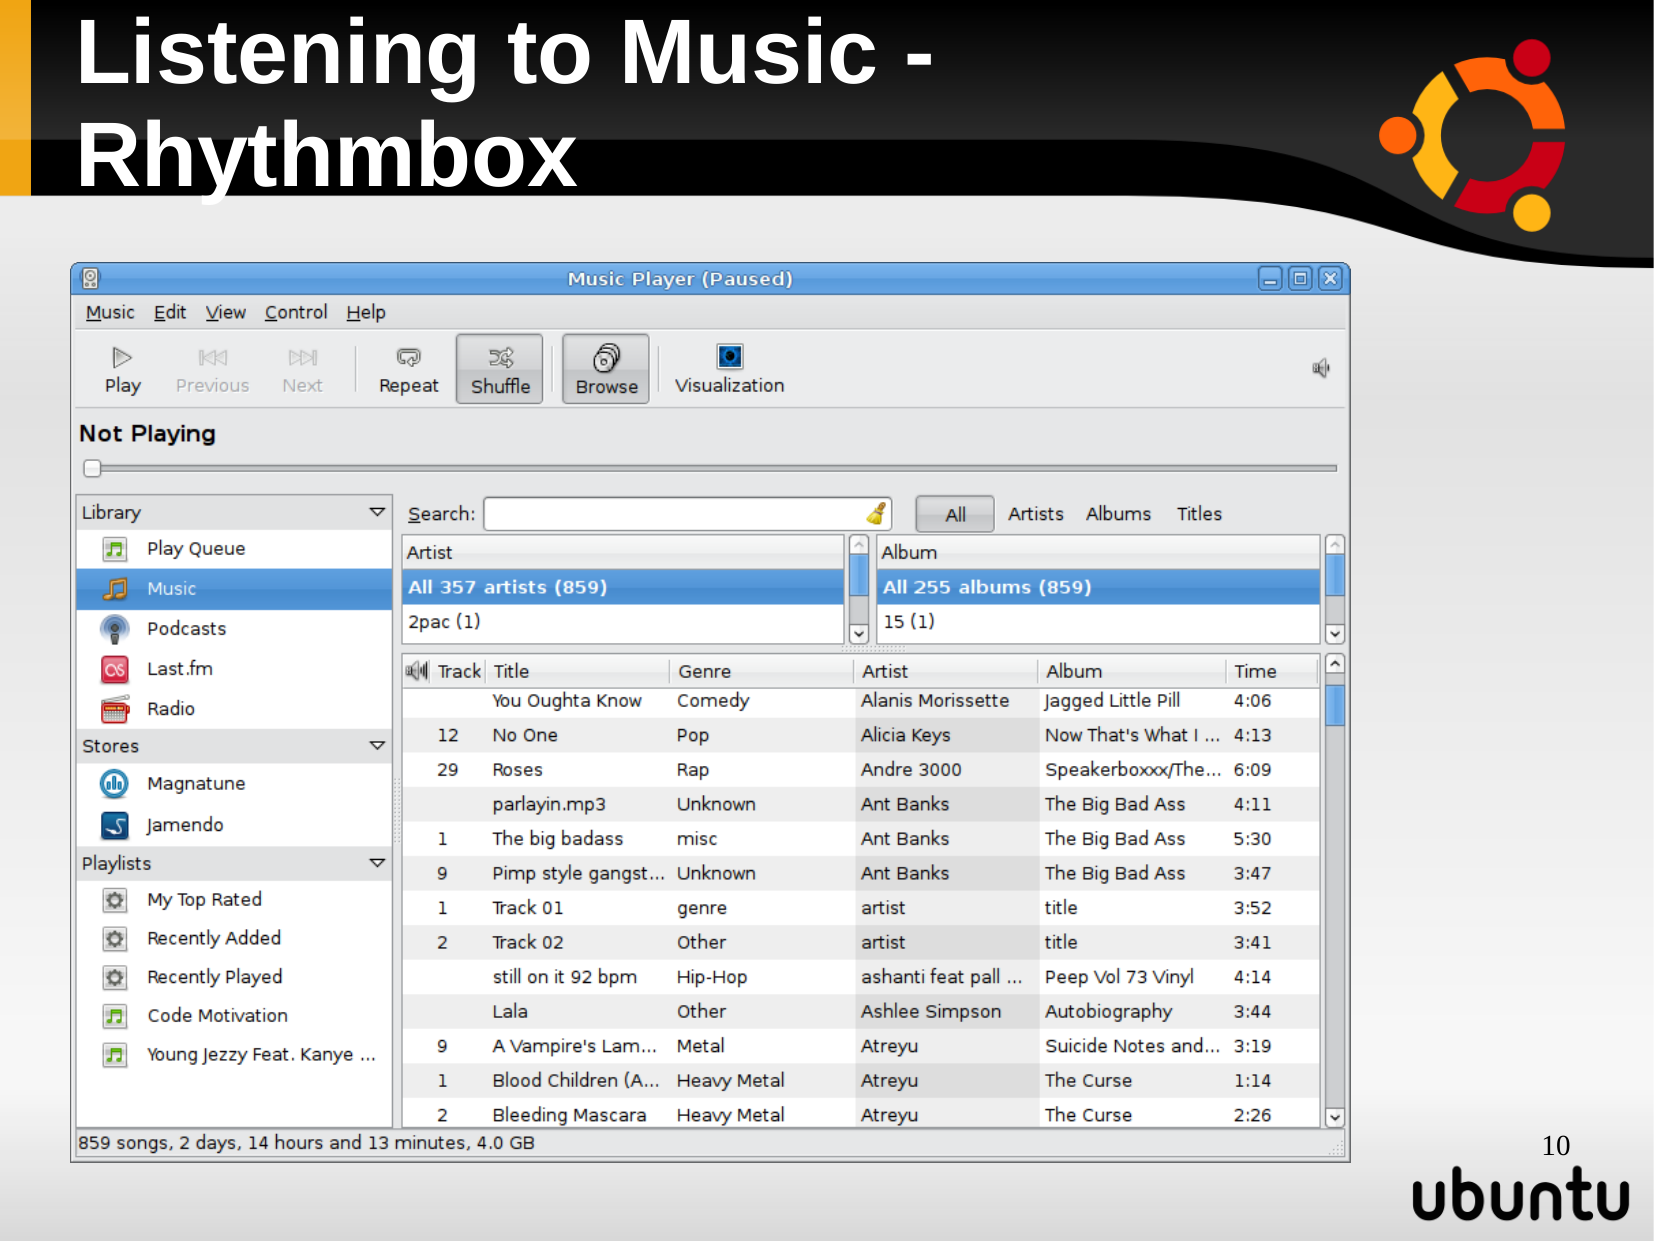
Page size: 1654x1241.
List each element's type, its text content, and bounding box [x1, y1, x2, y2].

picture [0, 0, 1654, 1241]
title Listening to Music - Rhythmbox [75, 0, 1351, 208]
